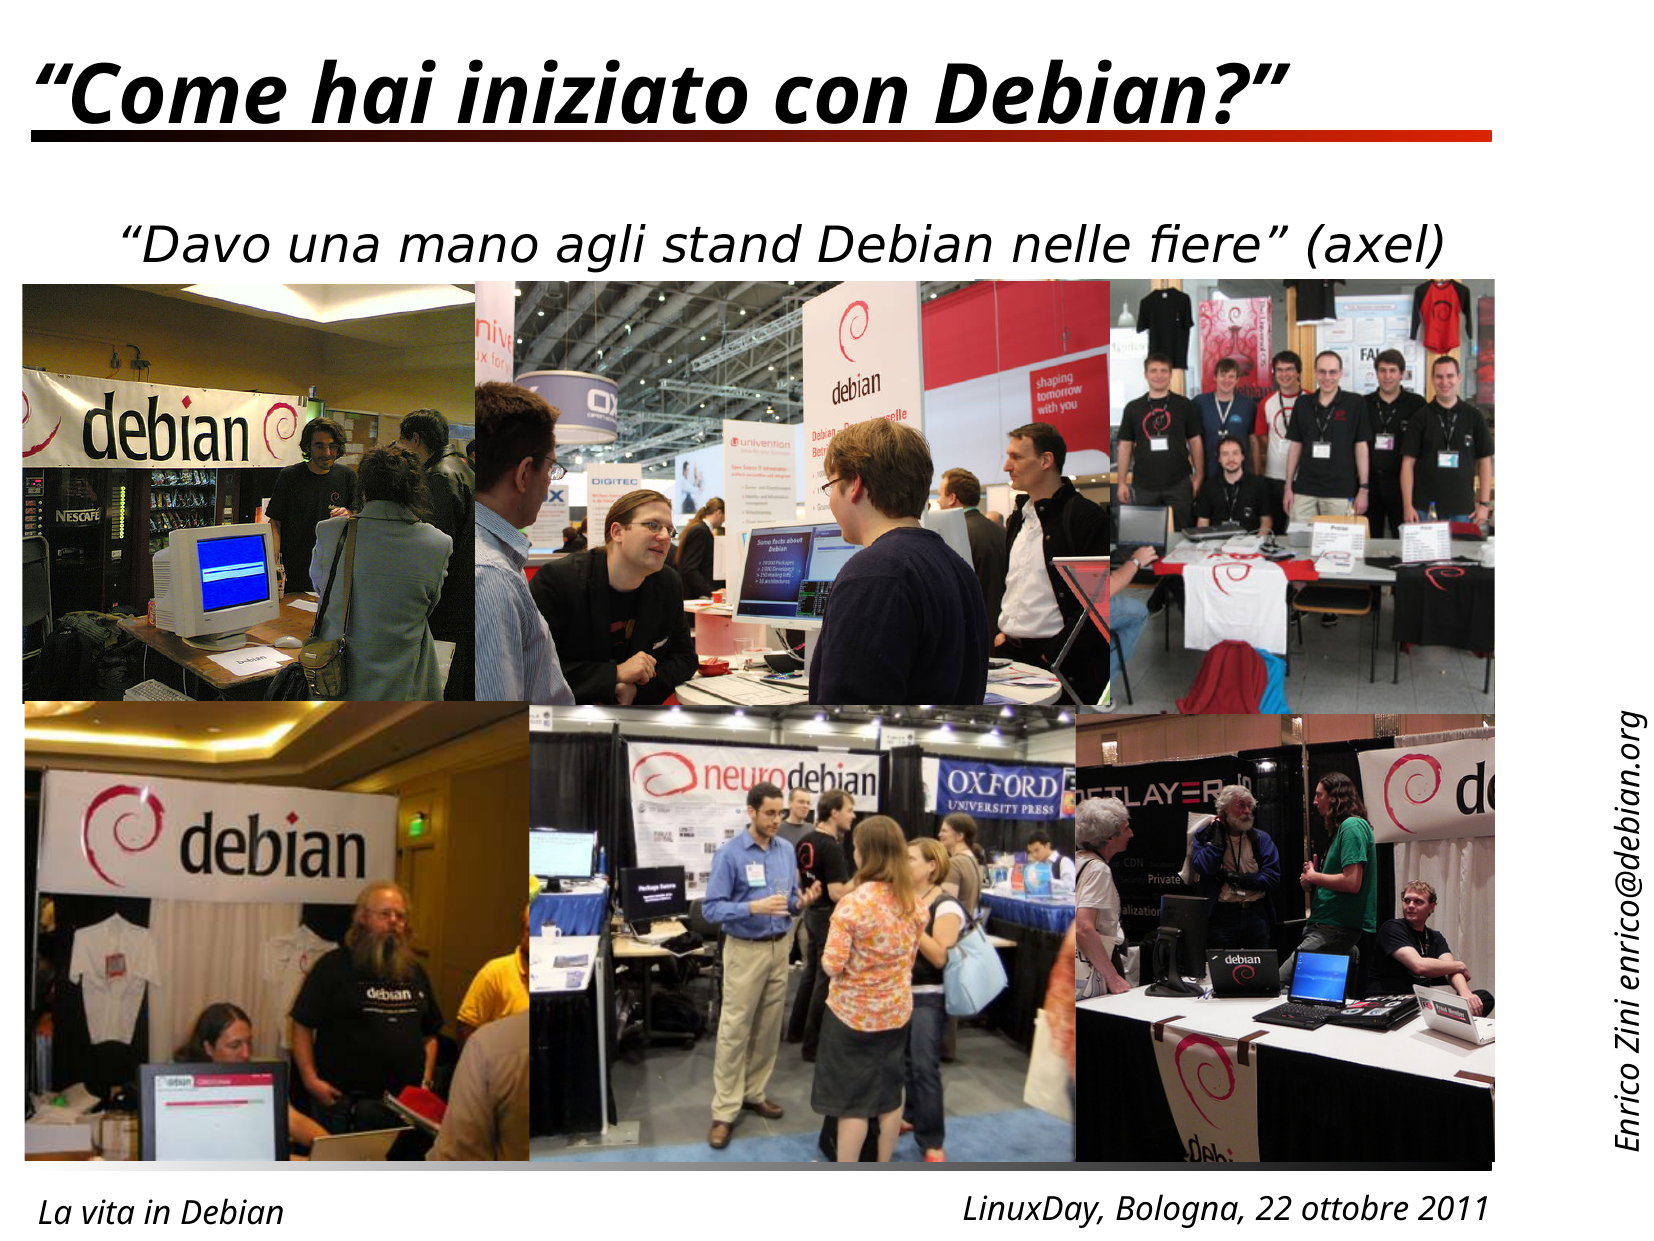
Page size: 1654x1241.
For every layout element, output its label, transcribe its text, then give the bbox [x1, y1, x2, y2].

picture [22, 281, 1495, 1162]
text_box “Davo una mano agli stand Debian nelle fiere” (axel) [30, 215, 1507, 1089]
text_box “Come hai iniziato con Debian?” [31, 34, 1438, 168]
